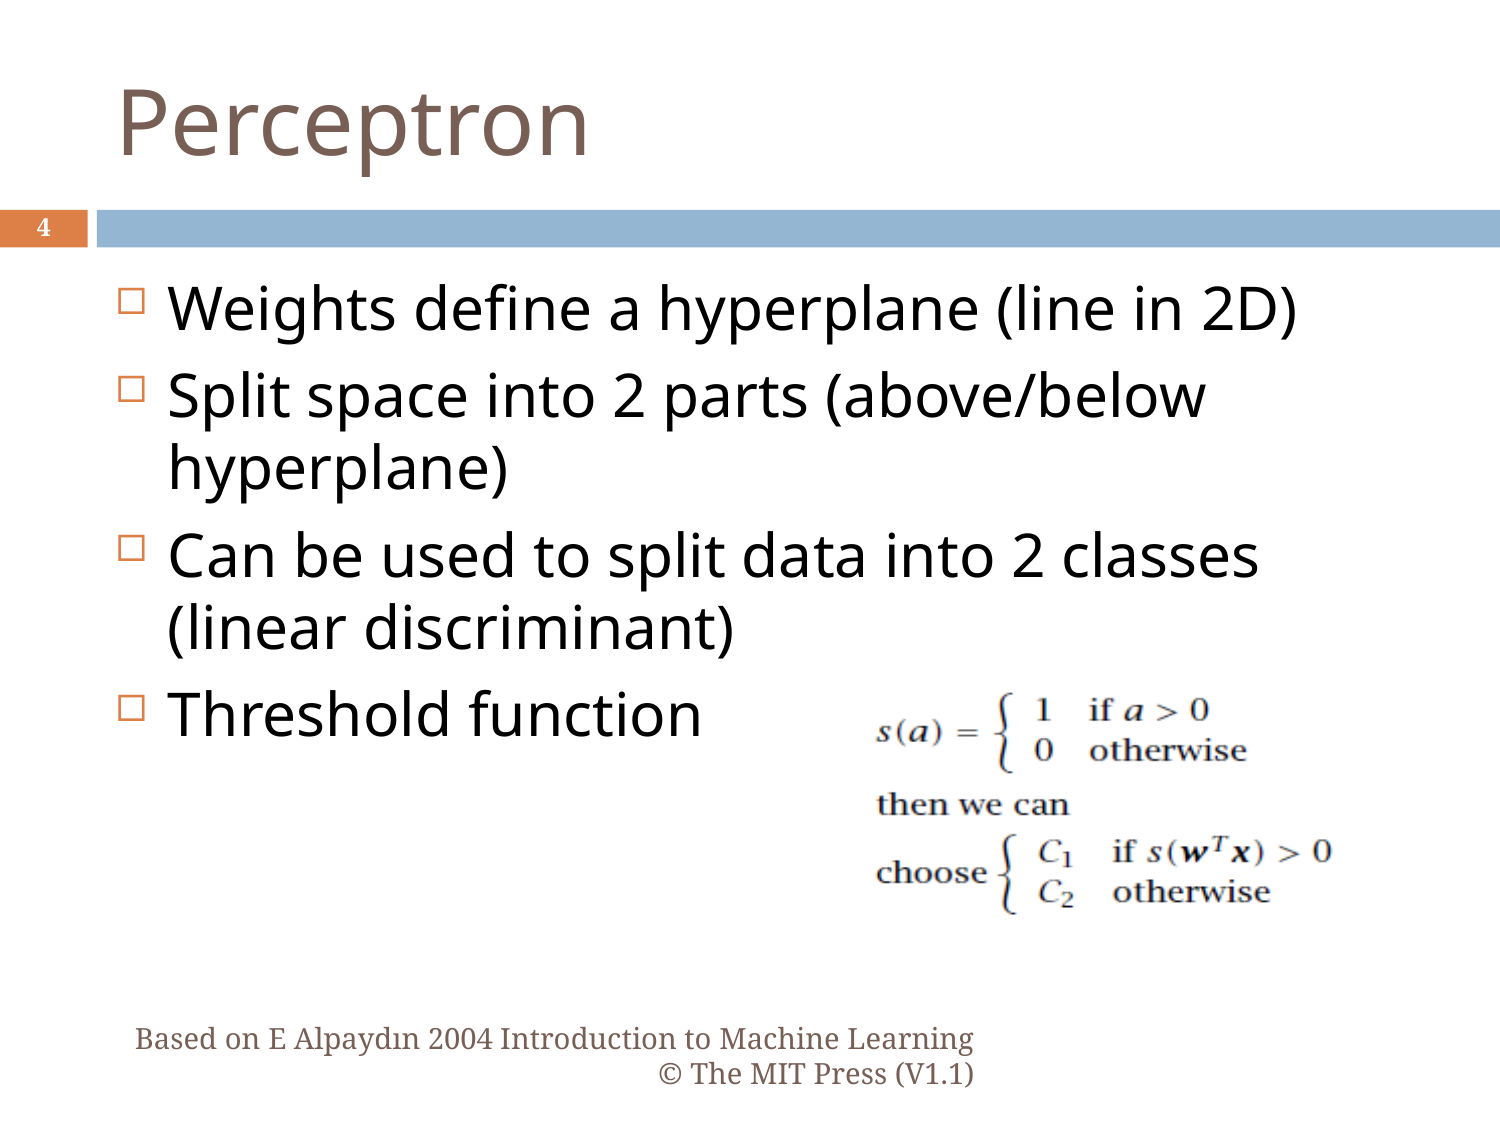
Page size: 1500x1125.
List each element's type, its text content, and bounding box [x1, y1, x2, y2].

picture [870, 674, 1365, 927]
text_box <number> [0, 208, 88, 249]
list Weights define a hyperplane (line in 2D) Split space into 2 parts (above/below hyperplane) Can be used to split data into 2 classes (linear discriminant) Threshold function [100, 262, 1438, 843]
text_box Based on E Alpaydın 2004 Introduction to Machine Learning © The MIT Press (V1.1) [99, 1025, 990, 1085]
title Perceptron [100, 37, 1438, 201]
